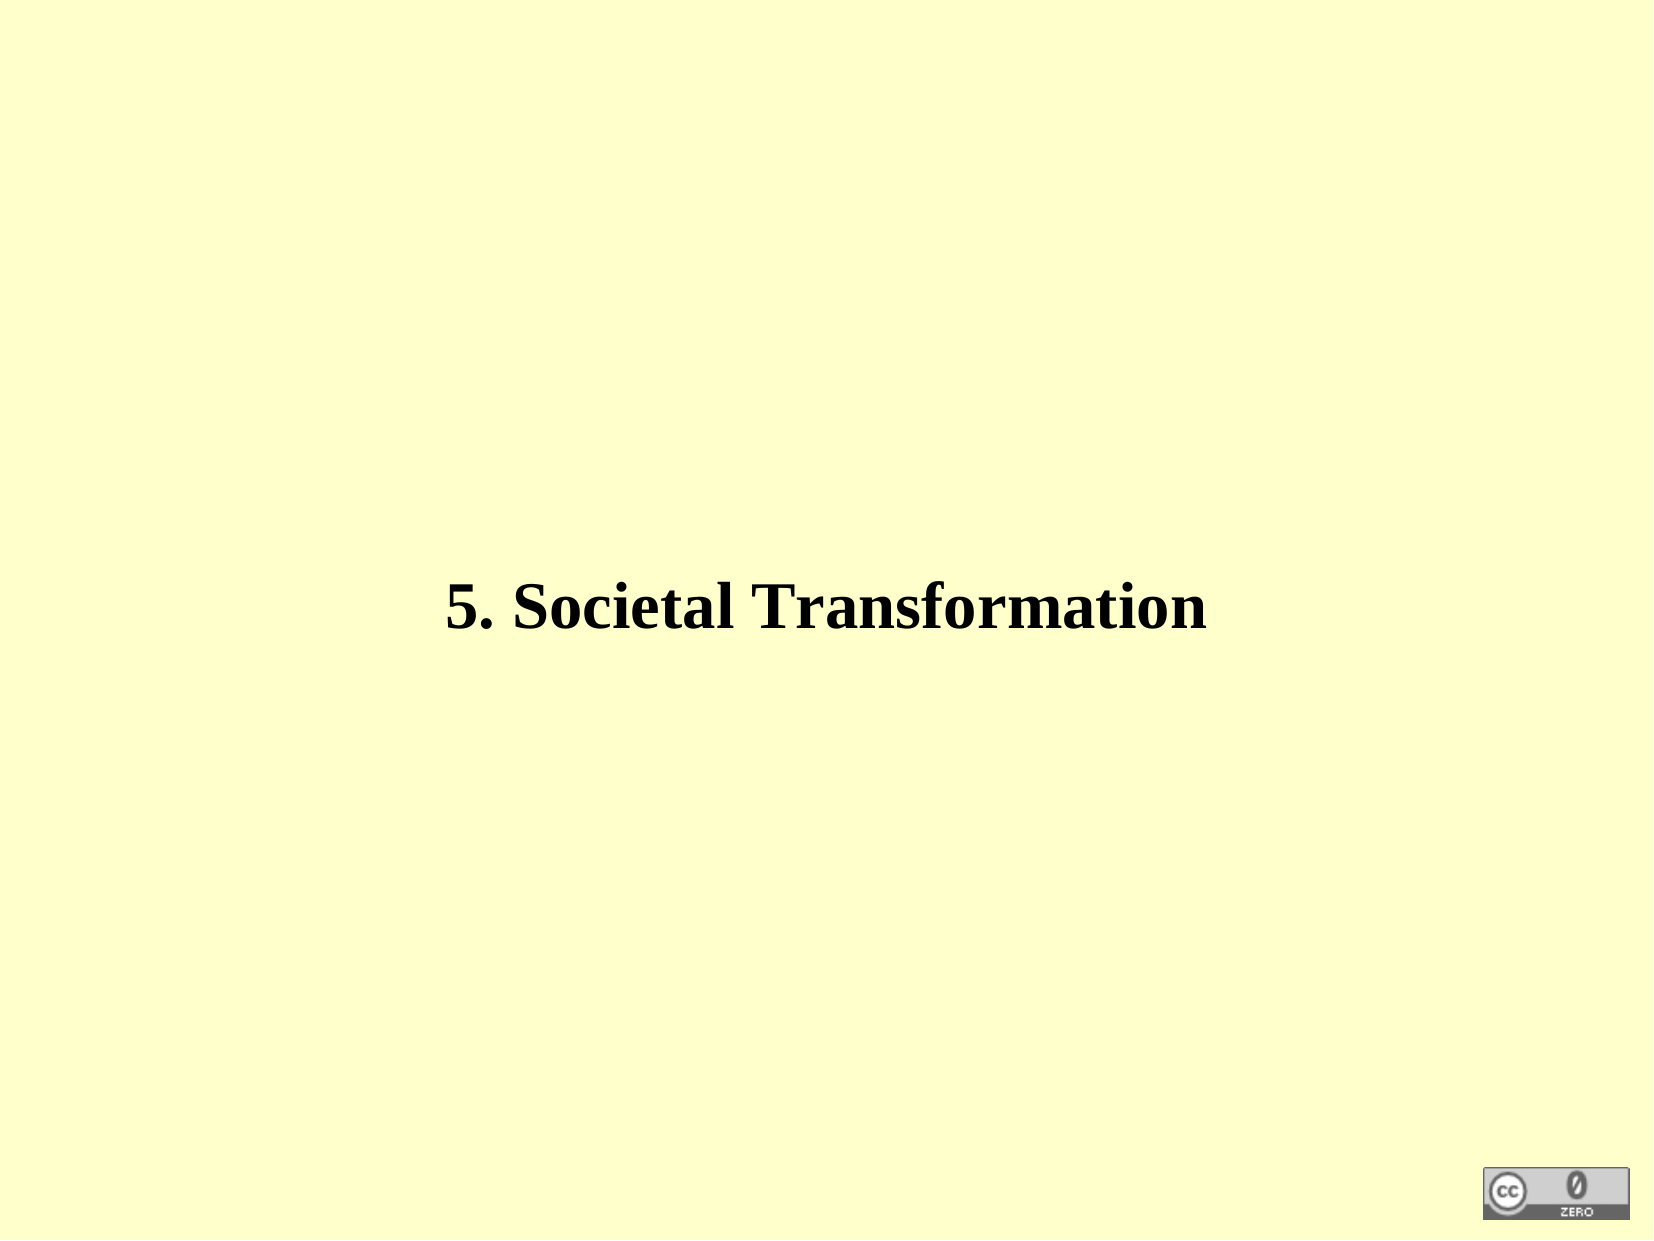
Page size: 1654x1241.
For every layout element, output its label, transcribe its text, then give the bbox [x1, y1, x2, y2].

text_box 5. Societal Transformation [82, 55, 1571, 1158]
picture [1483, 1167, 1630, 1220]
